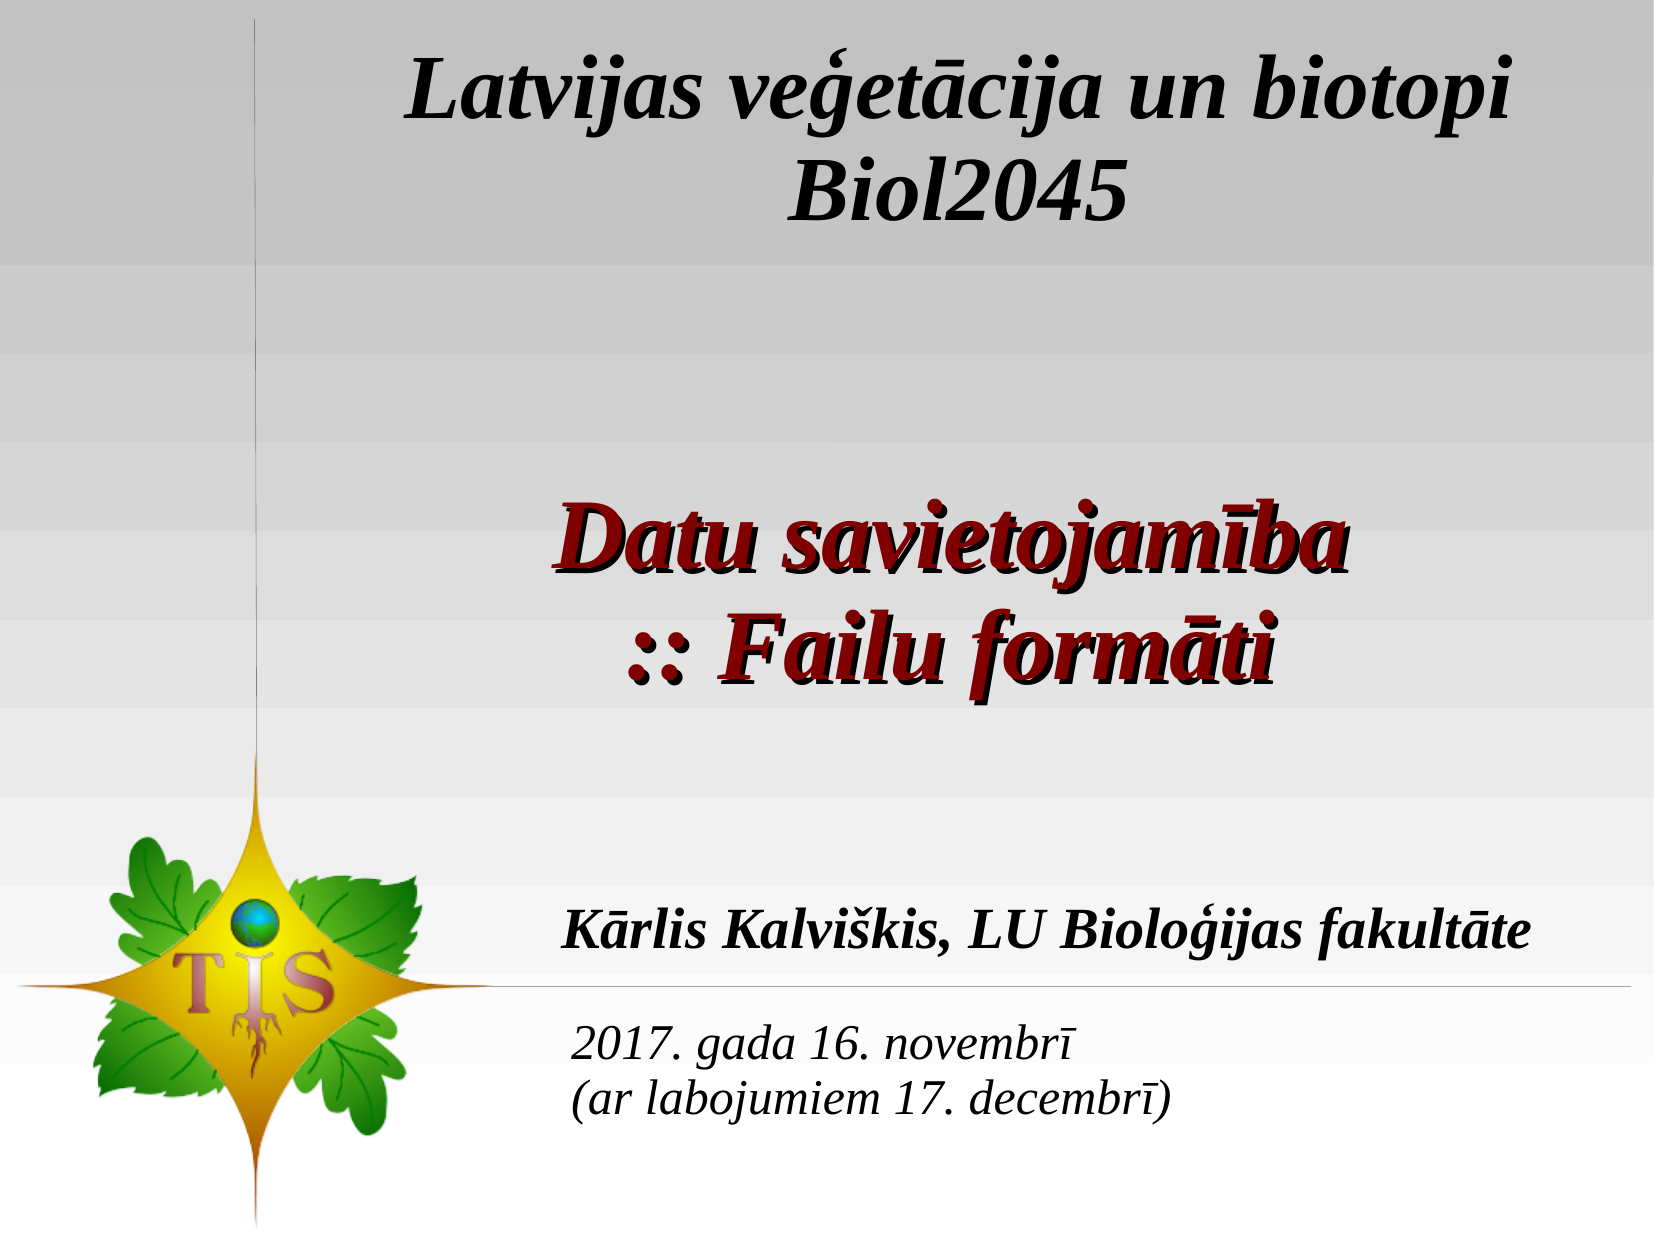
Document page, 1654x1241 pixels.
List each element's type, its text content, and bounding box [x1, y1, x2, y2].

title Datu savietojamība :: Failu formāti [295, 324, 1607, 857]
picture [0, 0, 1654, 1241]
text_box 2017. gada 16. novembrī (ar labojumiem 17. decembrī) [556, 1007, 1187, 1113]
